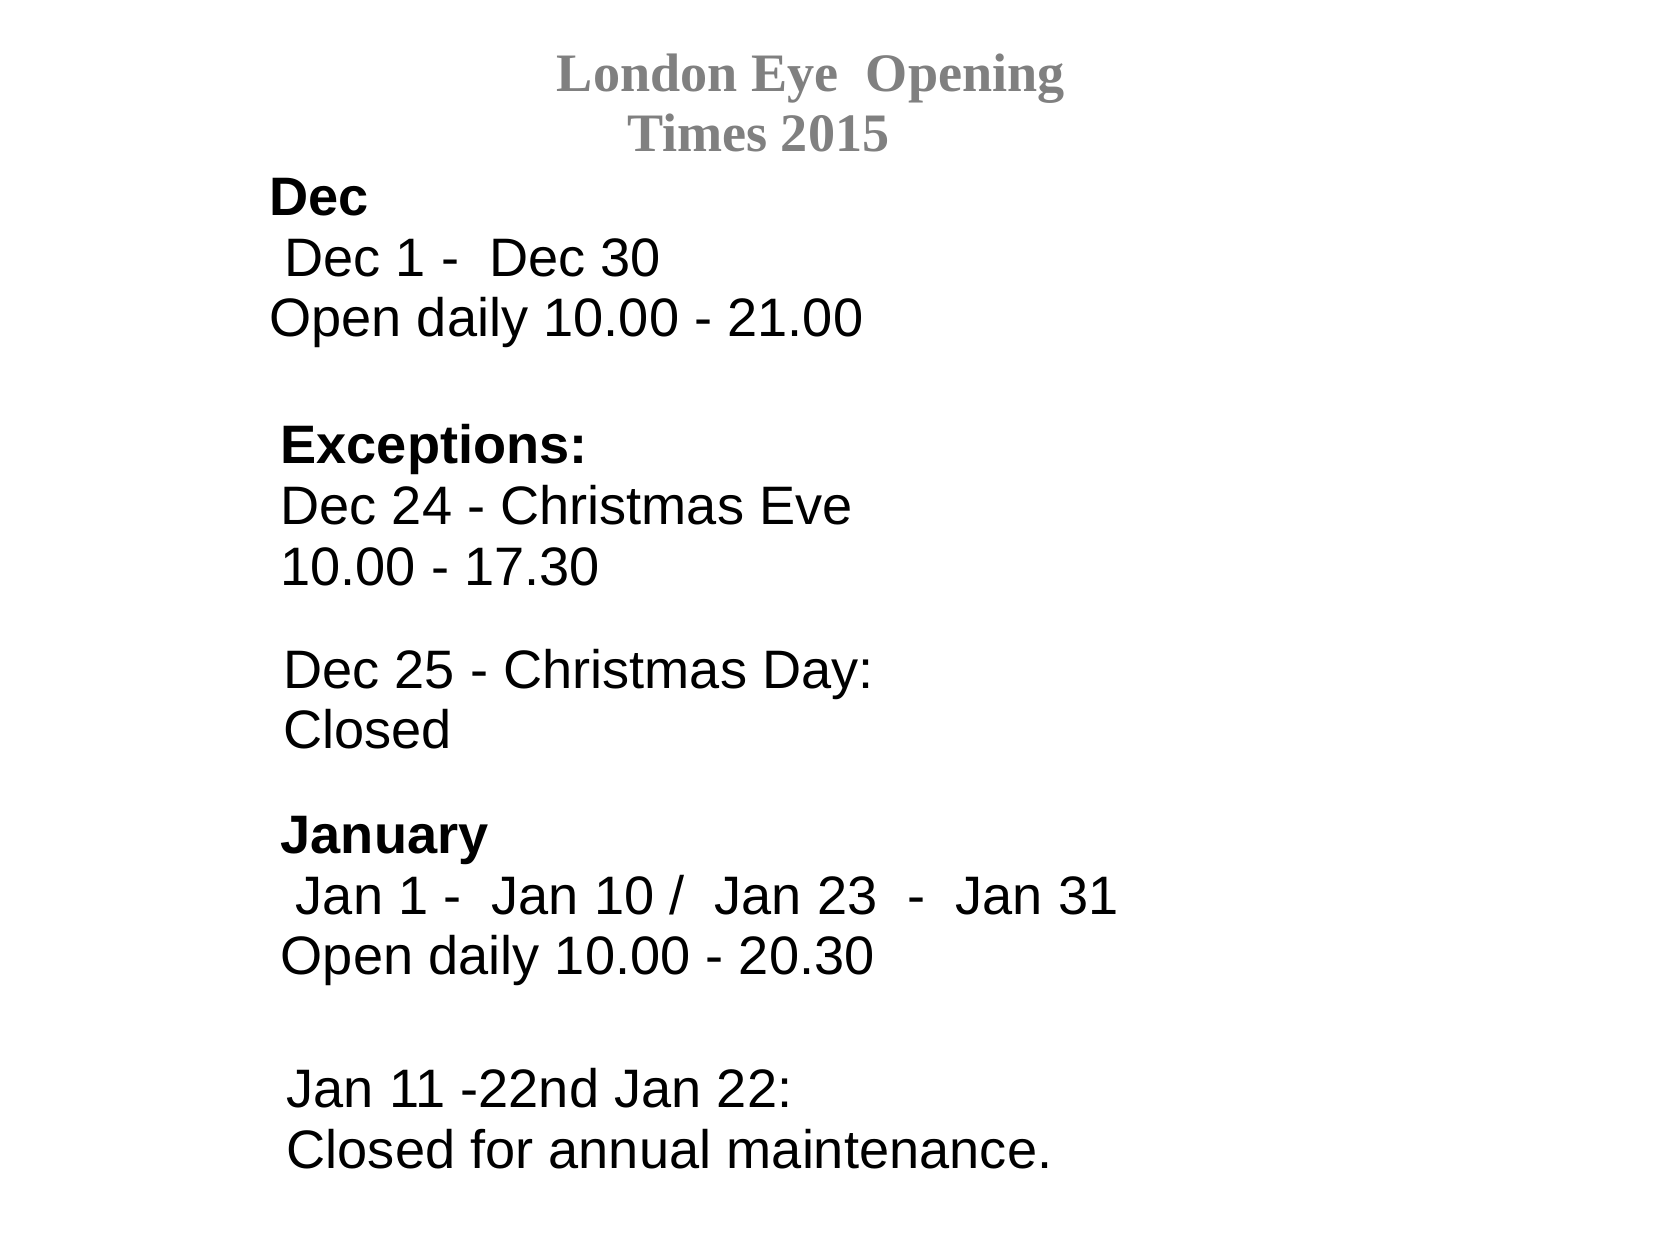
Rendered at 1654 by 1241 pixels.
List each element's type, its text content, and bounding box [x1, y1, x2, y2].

text_box January Jan 1 - Jan 10 / Jan 23 - Jan 31 Open daily 10.00 - 20.30 [265, 797, 1150, 996]
text_box Dec Dec 1 - Dec 30 Open daily 10.00 - 21.00 [254, 159, 1185, 479]
text_box Jan 11 -22nd Jan 22: Closed for annual maintenance. [271, 1051, 1069, 1188]
text_box Exceptions: Dec 24 - Christmas Eve 10.00 - 17.30 [265, 407, 869, 606]
text_box London Eye Opening Times 2015 [437, 35, 1217, 173]
text_box Dec 25 - Christmas Day: Closed [268, 631, 890, 768]
